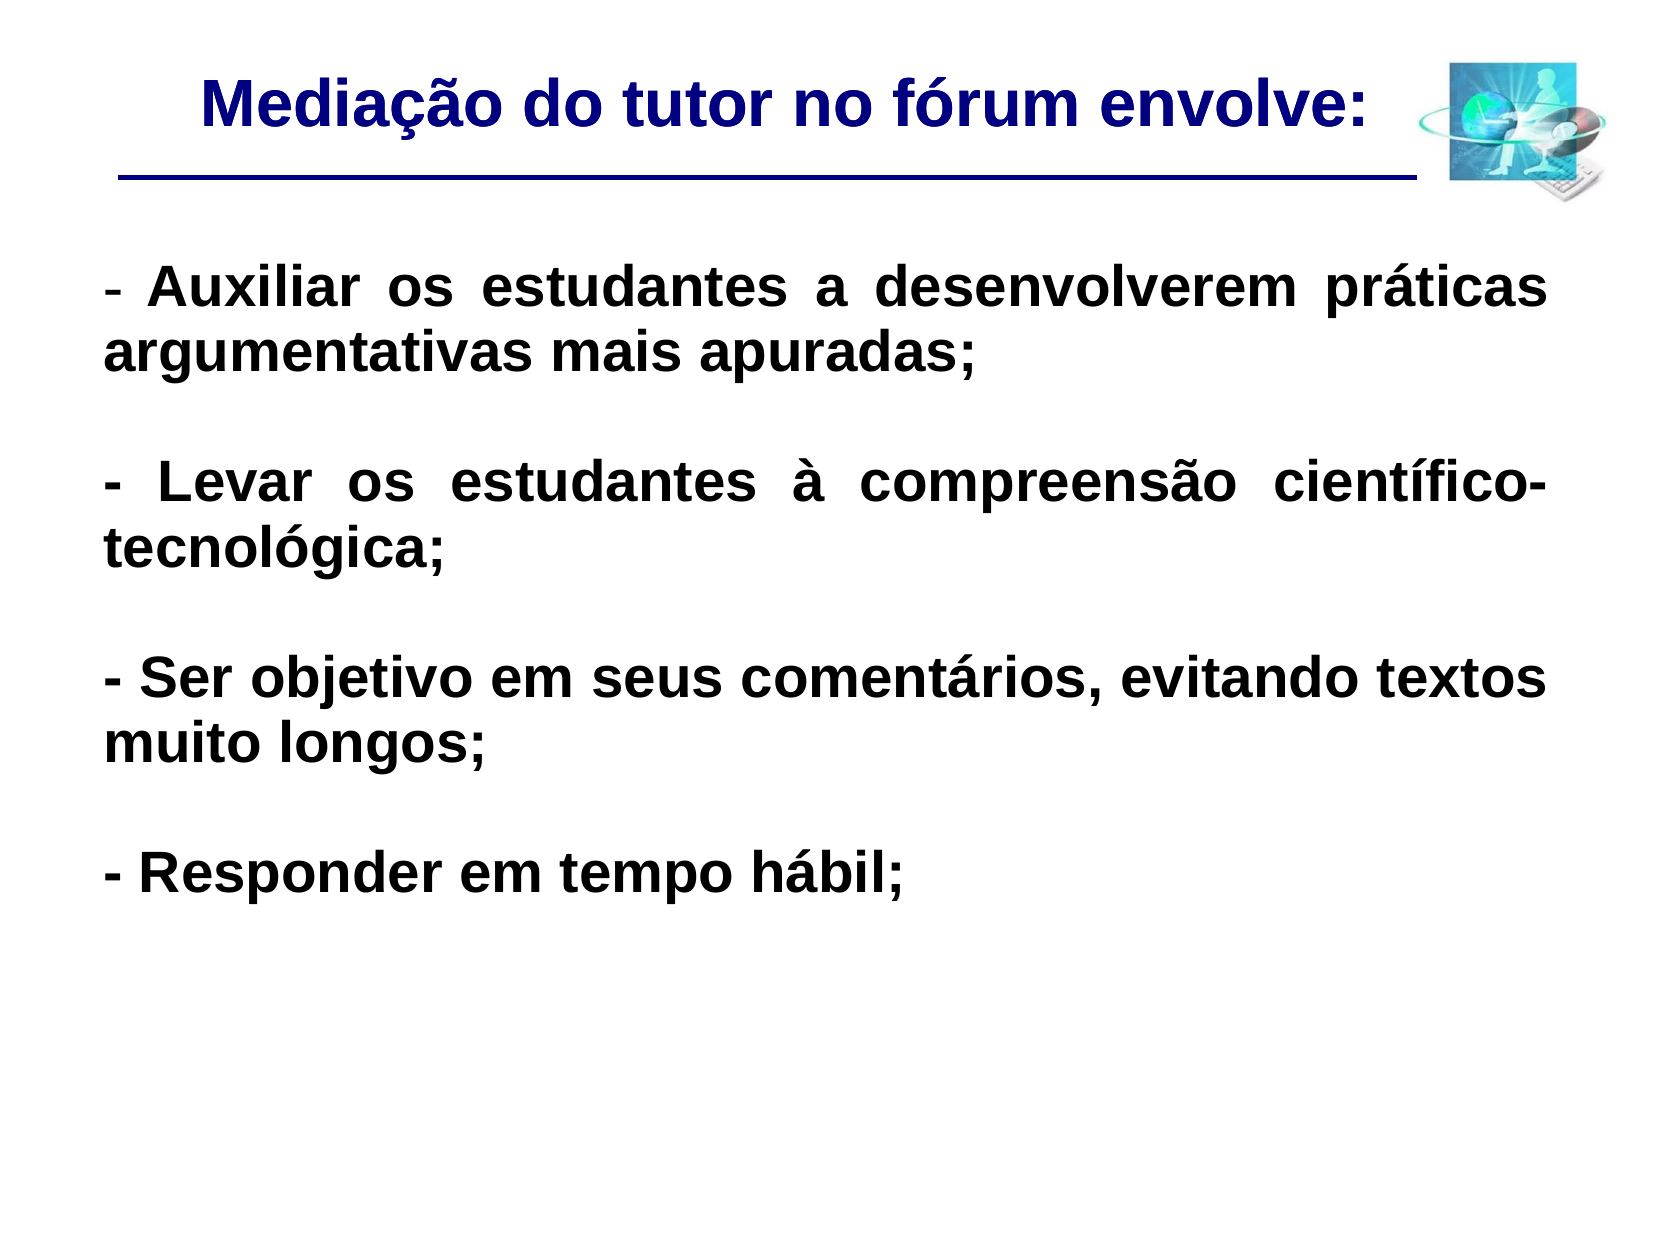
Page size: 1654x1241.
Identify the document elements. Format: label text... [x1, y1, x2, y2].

picture [1417, 59, 1609, 212]
text_box Mediação do tutor no fórum envolve: [185, 58, 1388, 148]
text_box - Auxiliar os estudantes a desenvolverem práticas argumentativas mais apuradas; - Levar os estudantes à compreensão científico-tecnológica; - Ser objetivo em seus comentários, evitando textos muito longos; - Responder em tempo hábil; [88, 246, 1565, 1042]
